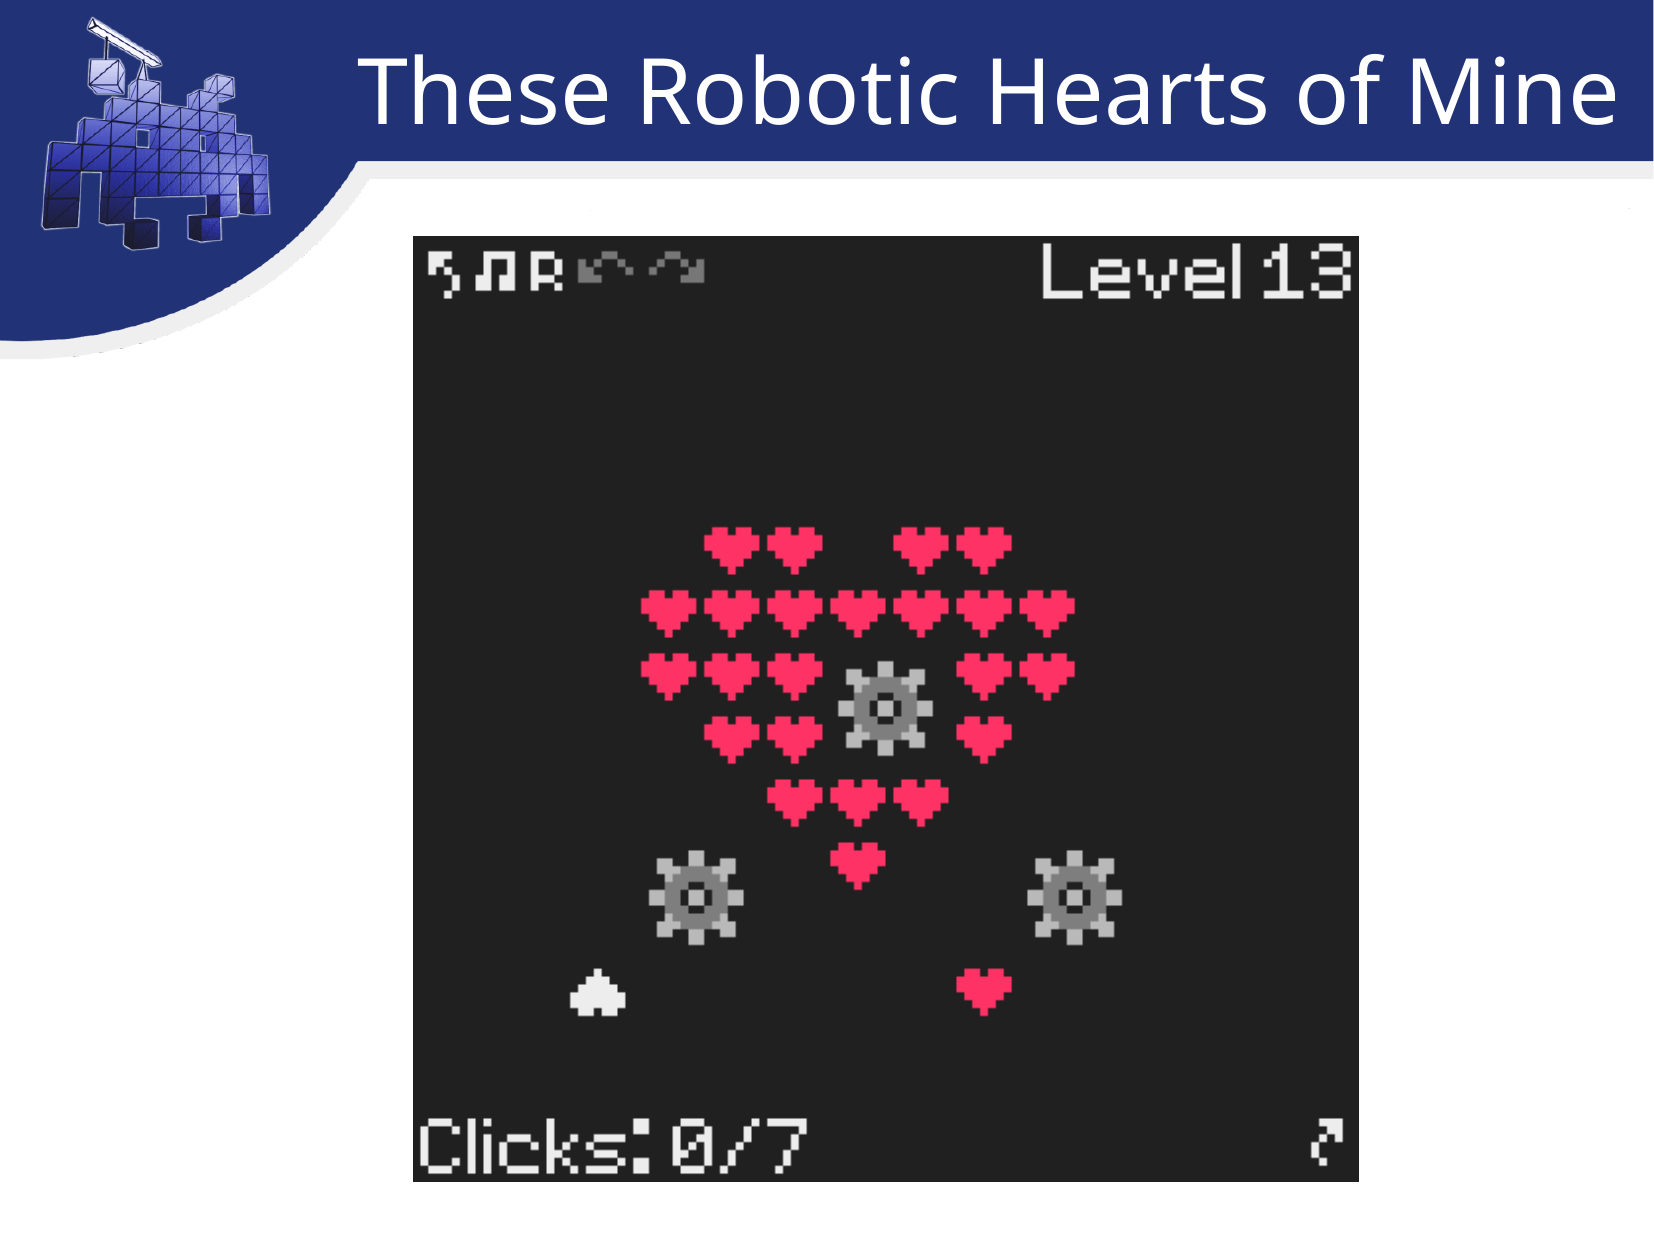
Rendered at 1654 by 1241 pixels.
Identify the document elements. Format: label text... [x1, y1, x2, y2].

picture [0, 0, 1654, 1182]
title These Robotic Hearts of Mine [354, 29, 1625, 148]
